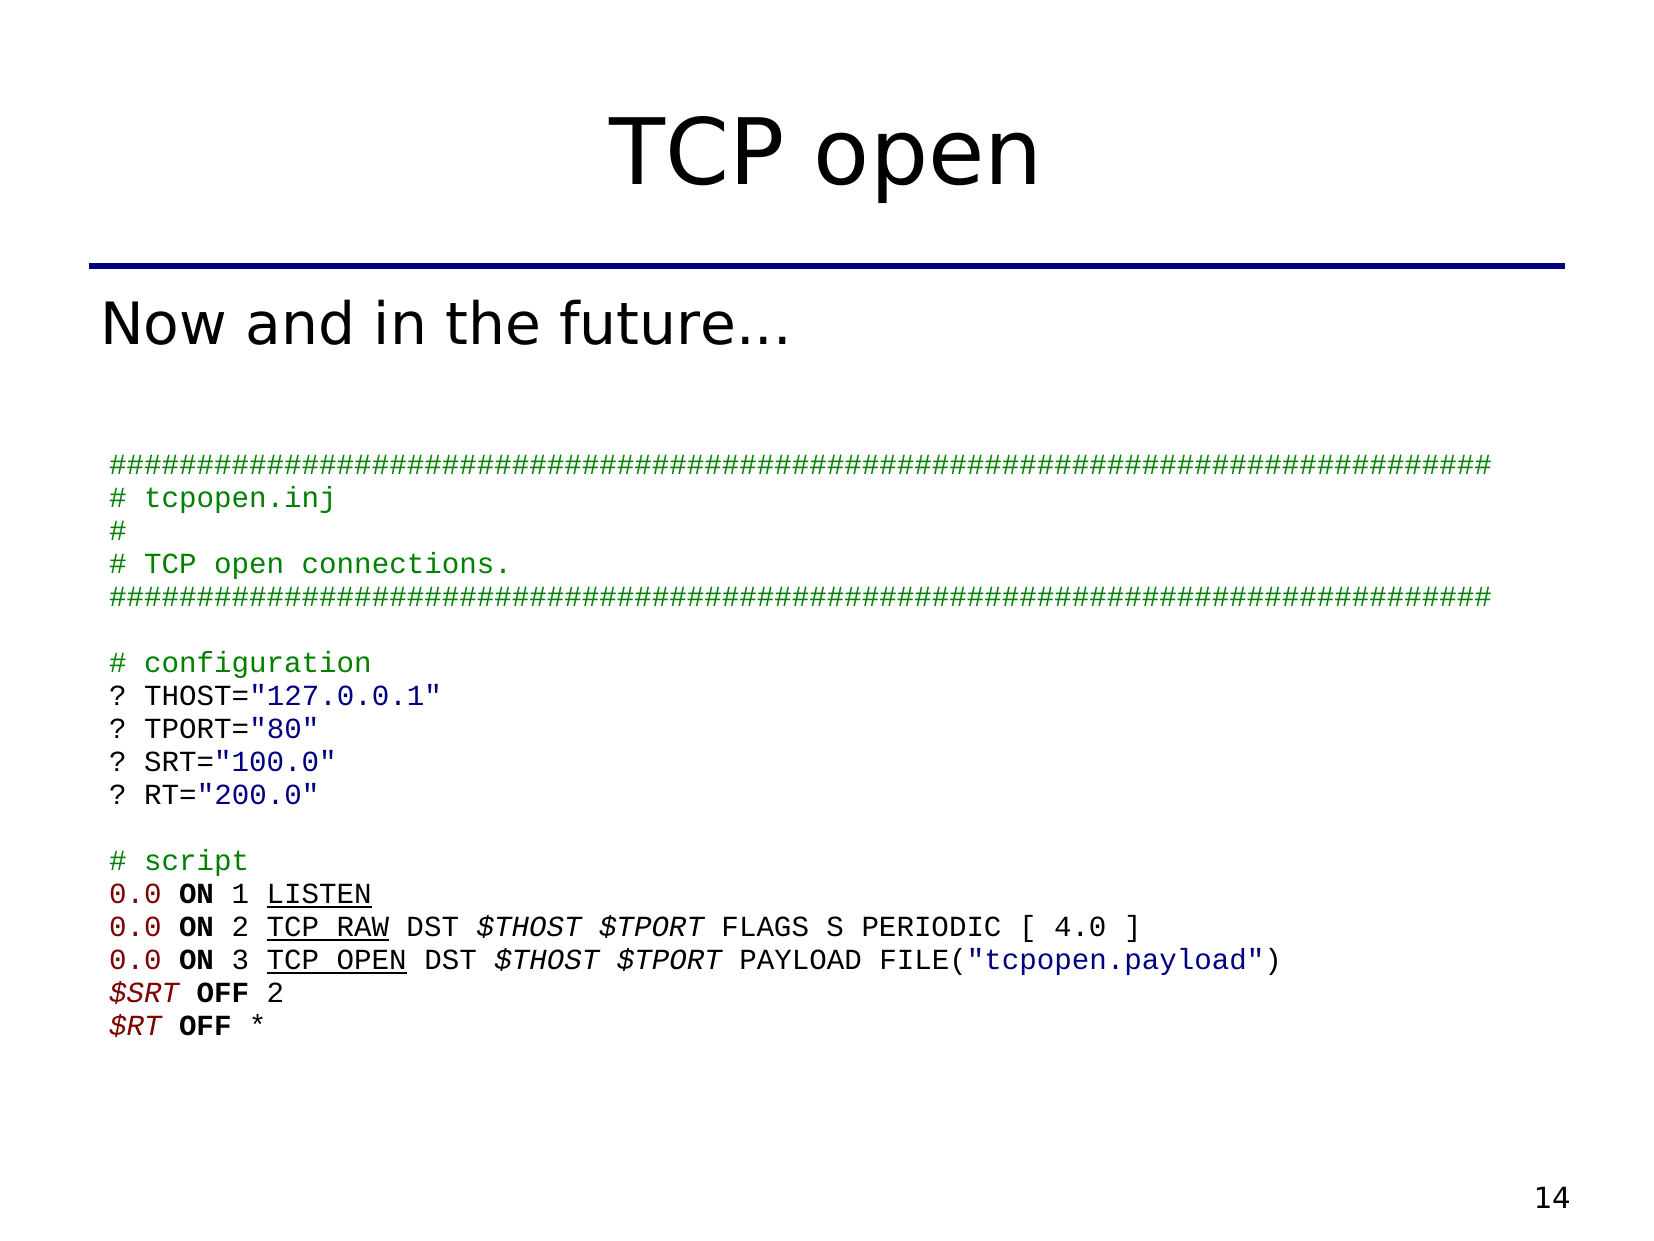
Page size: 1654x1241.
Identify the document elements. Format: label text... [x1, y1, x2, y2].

title TCP open [82, 56, 1571, 250]
text_box ############################################################################### # tcpopen.inj # # TCP open connections. ############################################################################### # configuration ? THOST="127.0.0.1" ? TPORT="80" ? SRT="100.0" ? RT="200.0" # script 0.0 ON 1 LISTEN 0.0 ON 2 TCP RAW DST $THOST $TPORT FLAGS S PERIODIC [ 4.0 ] 0.0 ON 3 TCP OPEN DST $THOST $TPORT PAYLOAD FILE("tcpopen.payload") $SRT OFF 2 $RT OFF * [94, 442, 1571, 1085]
list Now and in the future... [82, 290, 1571, 1094]
